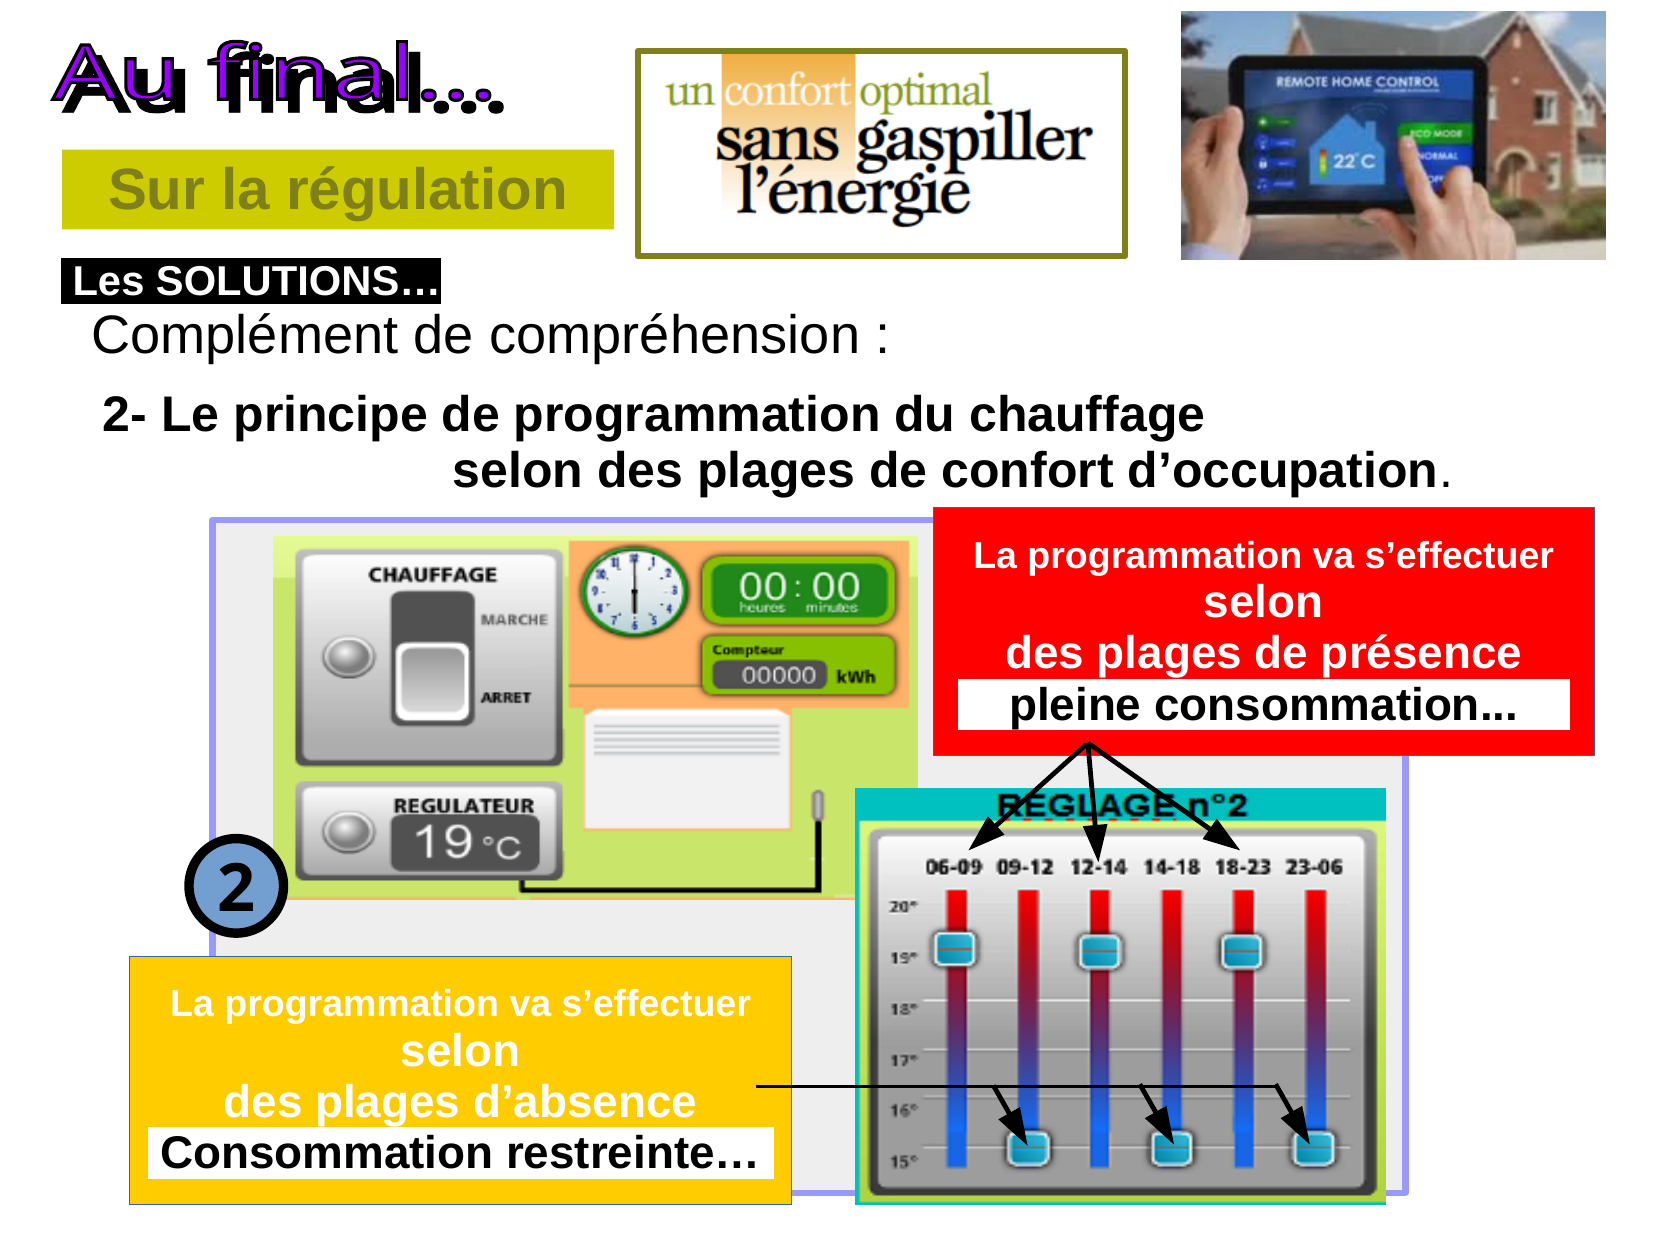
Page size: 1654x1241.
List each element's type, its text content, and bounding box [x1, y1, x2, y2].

text_box Au final... [208, 41, 247, 100]
picture [1181, 11, 1606, 248]
text_box [1112, 756, 1406, 1193]
text_box La programmation va s’effectuer selon des plages d’absence Consommation restreinte… [129, 956, 792, 1205]
text_box Au final... [125, 58, 173, 101]
text_box Au final... [52, 45, 118, 100]
text_box [792, 1088, 855, 1193]
text_box Au final... [397, 41, 407, 100]
text_box Au final... [336, 57, 381, 101]
text_box Les SOLUTIONS… Complément de compréhension : [43, 248, 1619, 376]
text_box [212, 900, 855, 1085]
text_box Au final... [250, 58, 261, 100]
text_box Sur la régulation [62, 149, 615, 230]
text_box [1092, 756, 1146, 788]
picture [640, 54, 1123, 248]
text_box Les SOLUTIONS… Complément de compréhension : [43, 508, 933, 520]
text_box La programmation va s’effectuer selon des plages de présence pleine consommation... [933, 507, 1595, 756]
text_box Au final... [277, 57, 324, 100]
text_box 2 [188, 838, 284, 934]
picture [273, 536, 1386, 1205]
text_box [212, 519, 1068, 854]
text_box [1043, 756, 1089, 788]
text_box 2- Le principe de programmation du chauffage selon des plages de confort d’occupation. [43, 376, 1619, 508]
